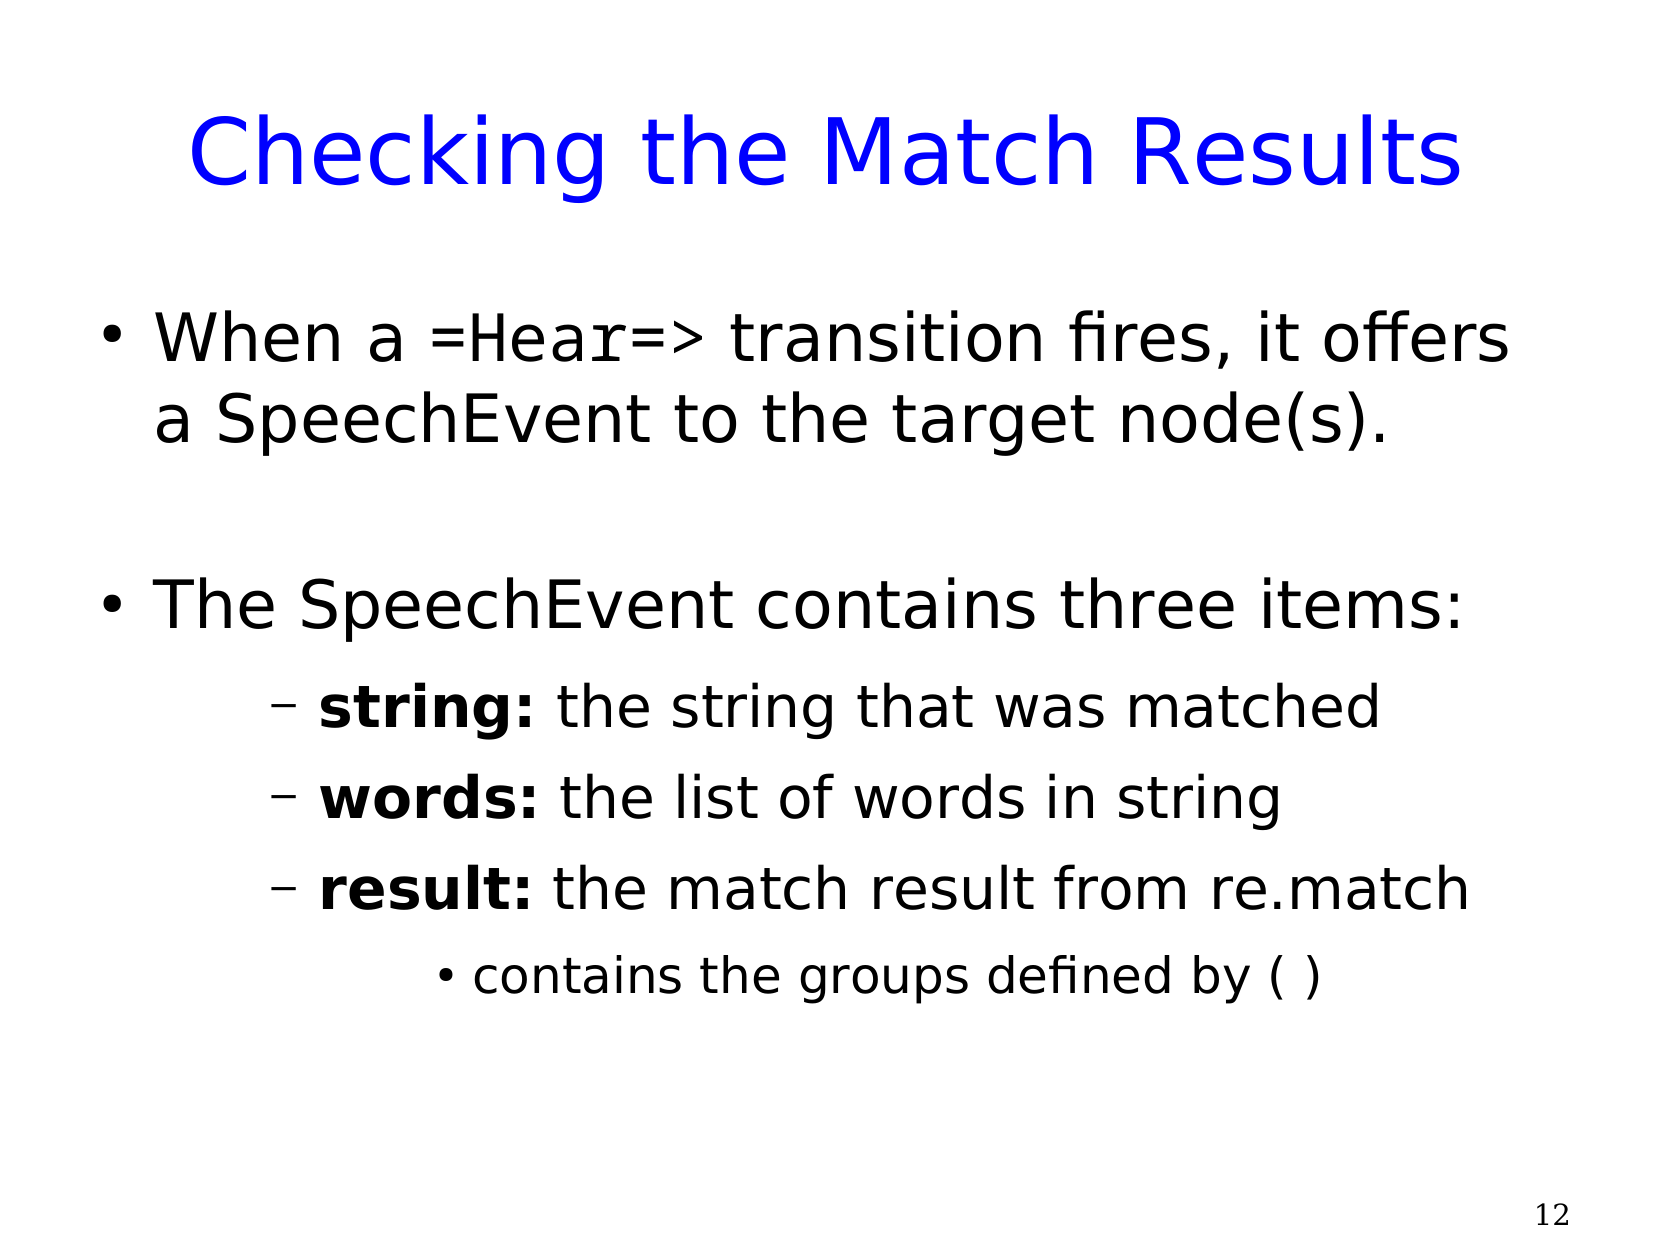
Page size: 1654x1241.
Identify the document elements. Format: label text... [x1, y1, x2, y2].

list When a =Hear=> transition fires, it offers a SpeechEvent to the target node(s). The SpeechEvent contains three items: string: the string that was matched words: the list of words in string result: the match result from re.match contains the groups defined by ( ) [82, 290, 1571, 1109]
title Checking the Match Results [82, 49, 1571, 257]
